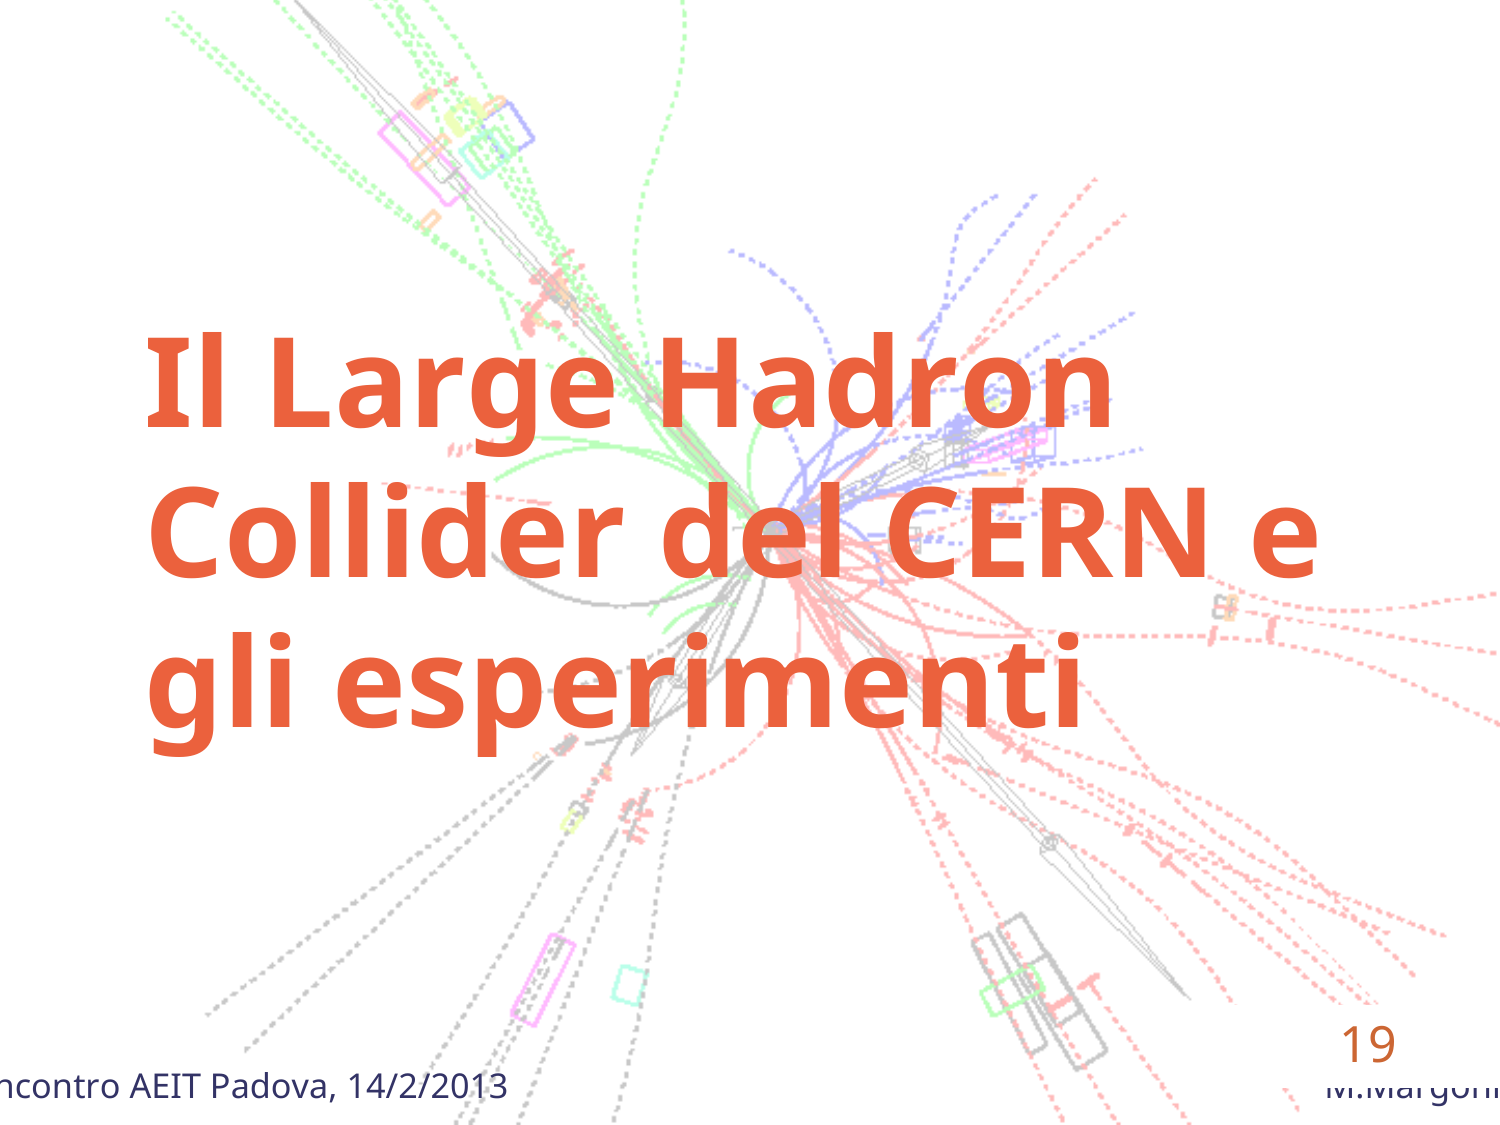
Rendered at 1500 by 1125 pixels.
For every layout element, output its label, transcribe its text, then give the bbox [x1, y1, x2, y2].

picture [1455, 1088, 1466, 1096]
picture [0, 0, 1500, 1125]
picture [1434, 1088, 1444, 1096]
text_box Il Large Hadron Collider del CERN e gli esperimenti [129, 295, 1387, 761]
picture [1400, 1089, 1408, 1096]
